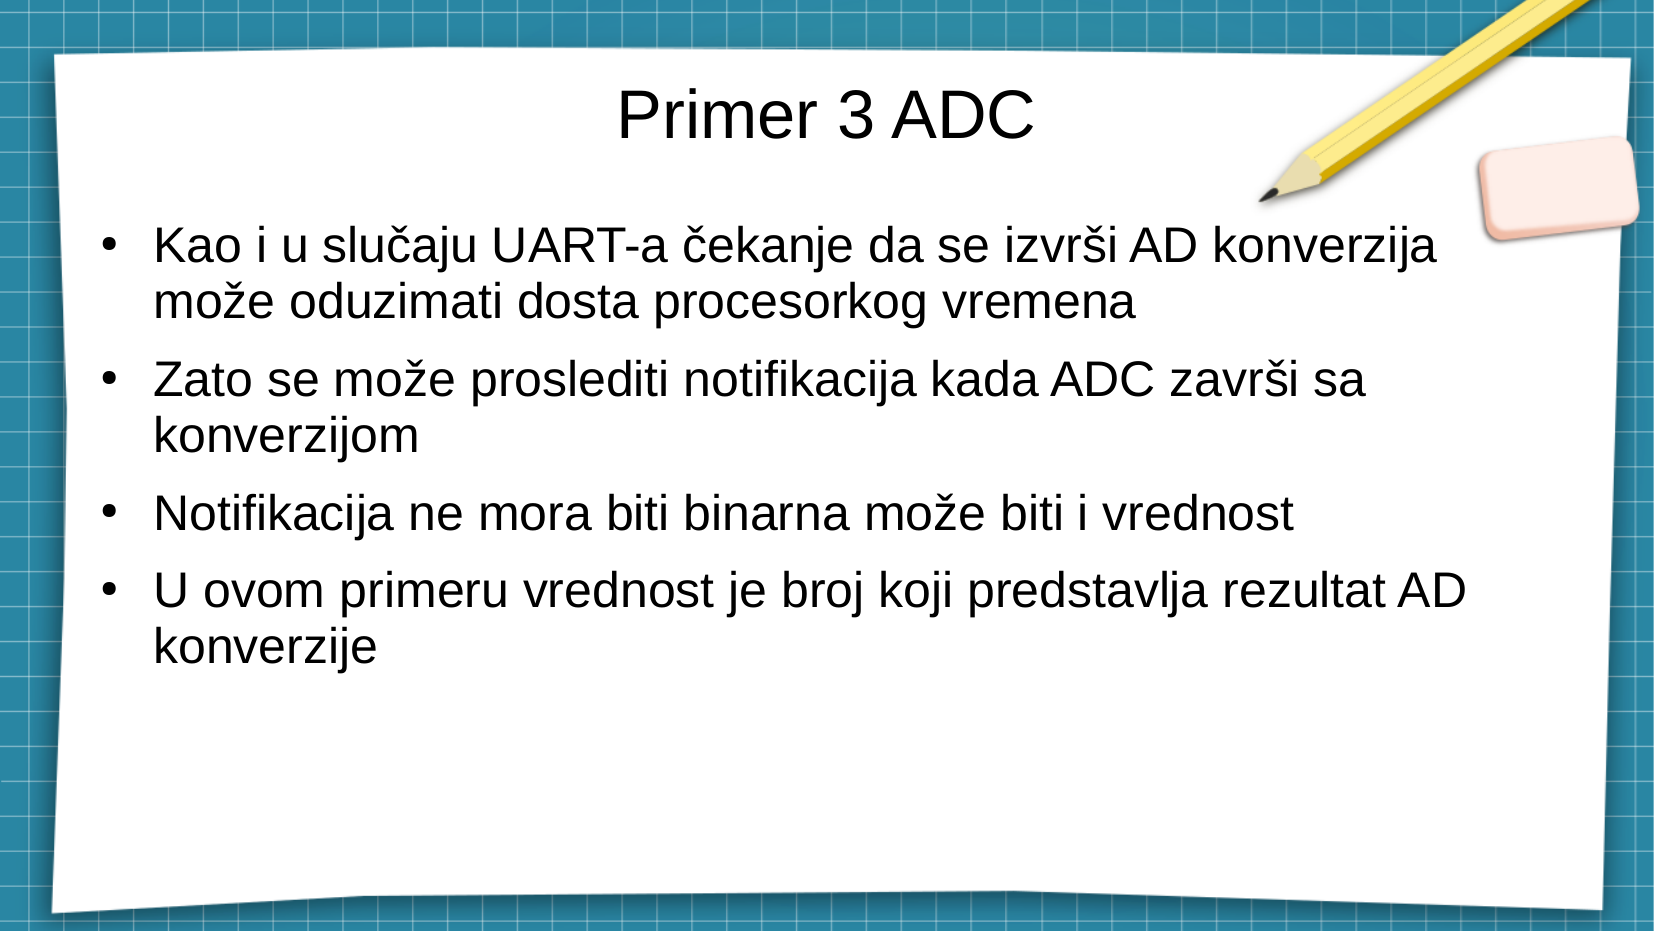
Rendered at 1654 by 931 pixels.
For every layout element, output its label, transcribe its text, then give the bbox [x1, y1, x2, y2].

title Primer 3 ADC [82, 37, 1571, 193]
list Kao i u slučaju UART-a čekanje da se izvrši AD konverzija može oduzimati dosta procesorkog vremena Zato se može proslediti notifikacija kada ADC završi sa konverzijom Notifikacija ne mora biti binarna može biti i vrednost U ovom primeru vrednost je broj koji predstavlja rezultat AD konverzije [82, 217, 1571, 758]
picture [0, 0, 1654, 931]
